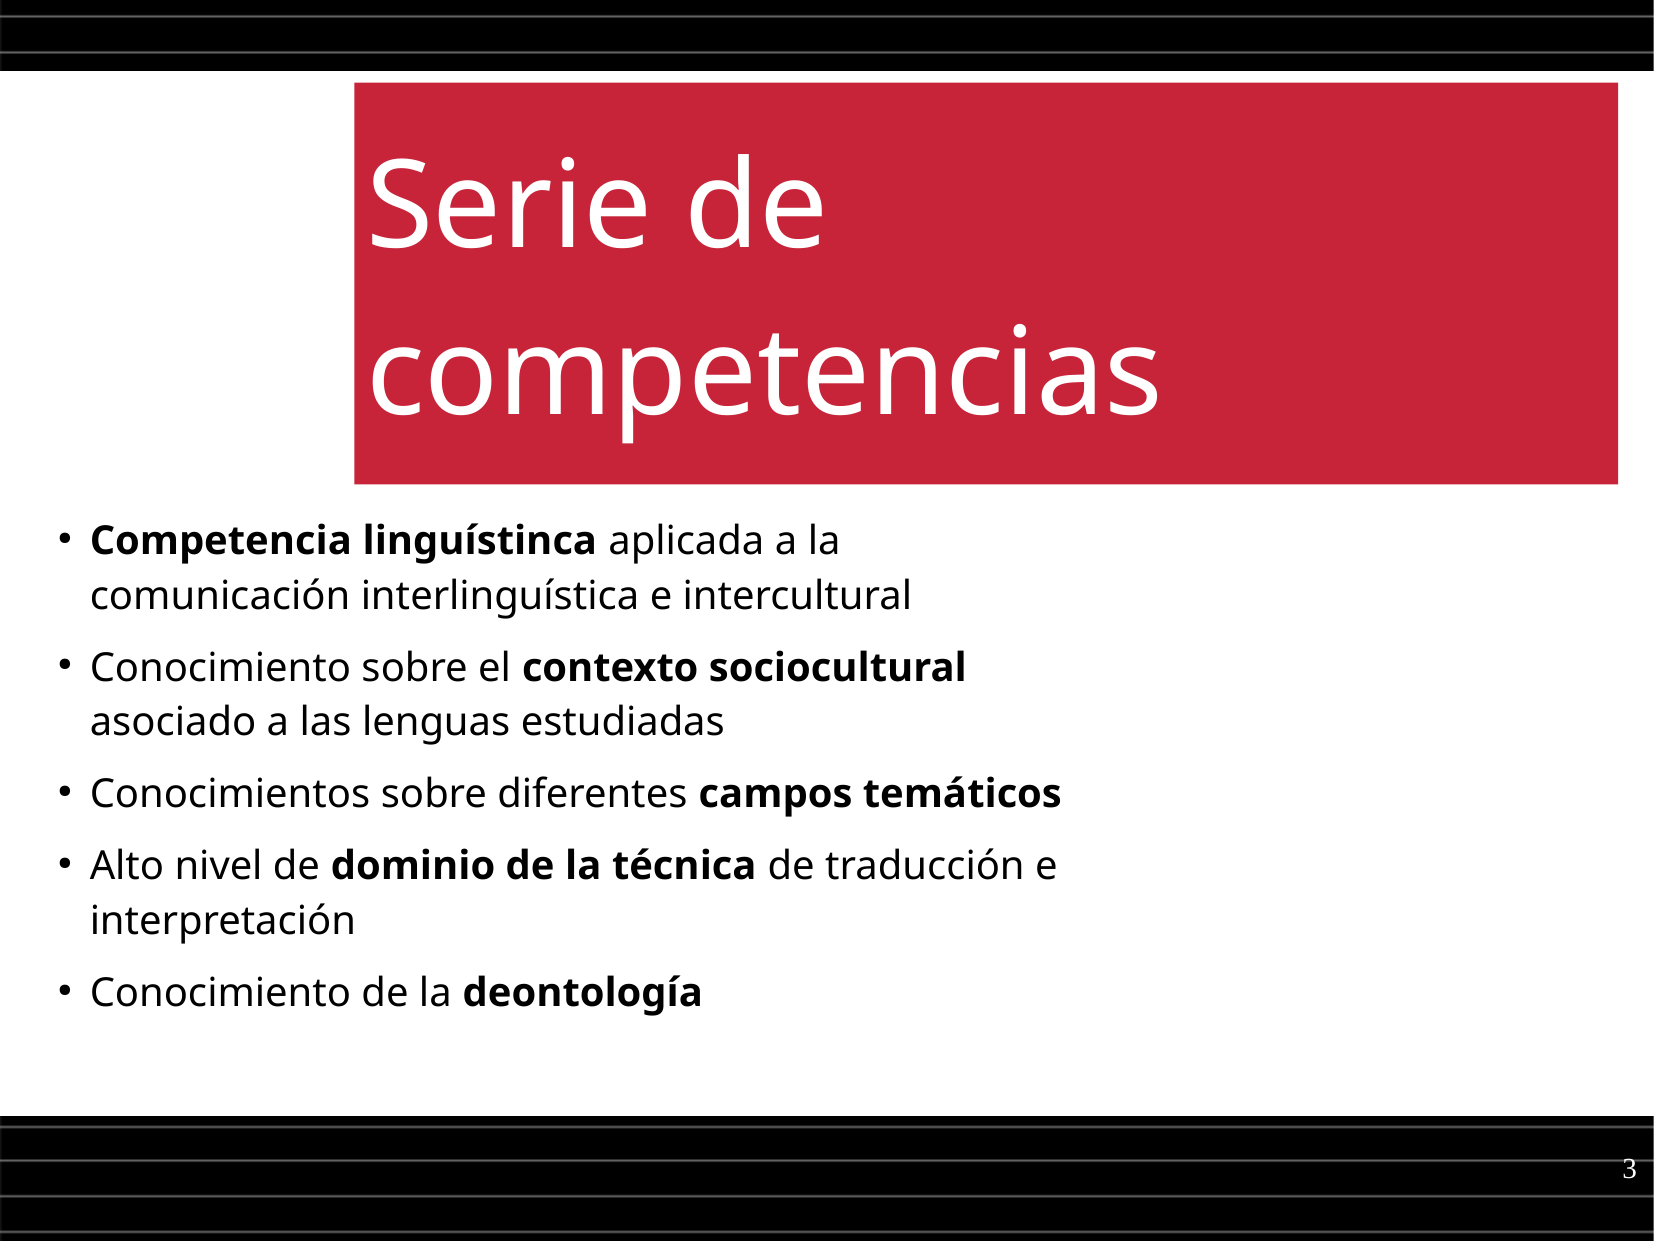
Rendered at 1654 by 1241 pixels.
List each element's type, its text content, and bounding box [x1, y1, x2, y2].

picture [0, 1116, 1654, 1241]
title Serie de competencias [354, 82, 1619, 485]
list Competencia linguístinca aplicada a la comunicación interlinguística e intercultural Conocimiento sobre el contexto sociocultural asociado a las lenguas estudiadas Conocimientos sobre diferentes campos temáticos Alto nivel de dominio de la técnica de traducción e interpretación Conocimiento de la deontología [47, 511, 1075, 1040]
picture [0, 0, 1654, 71]
